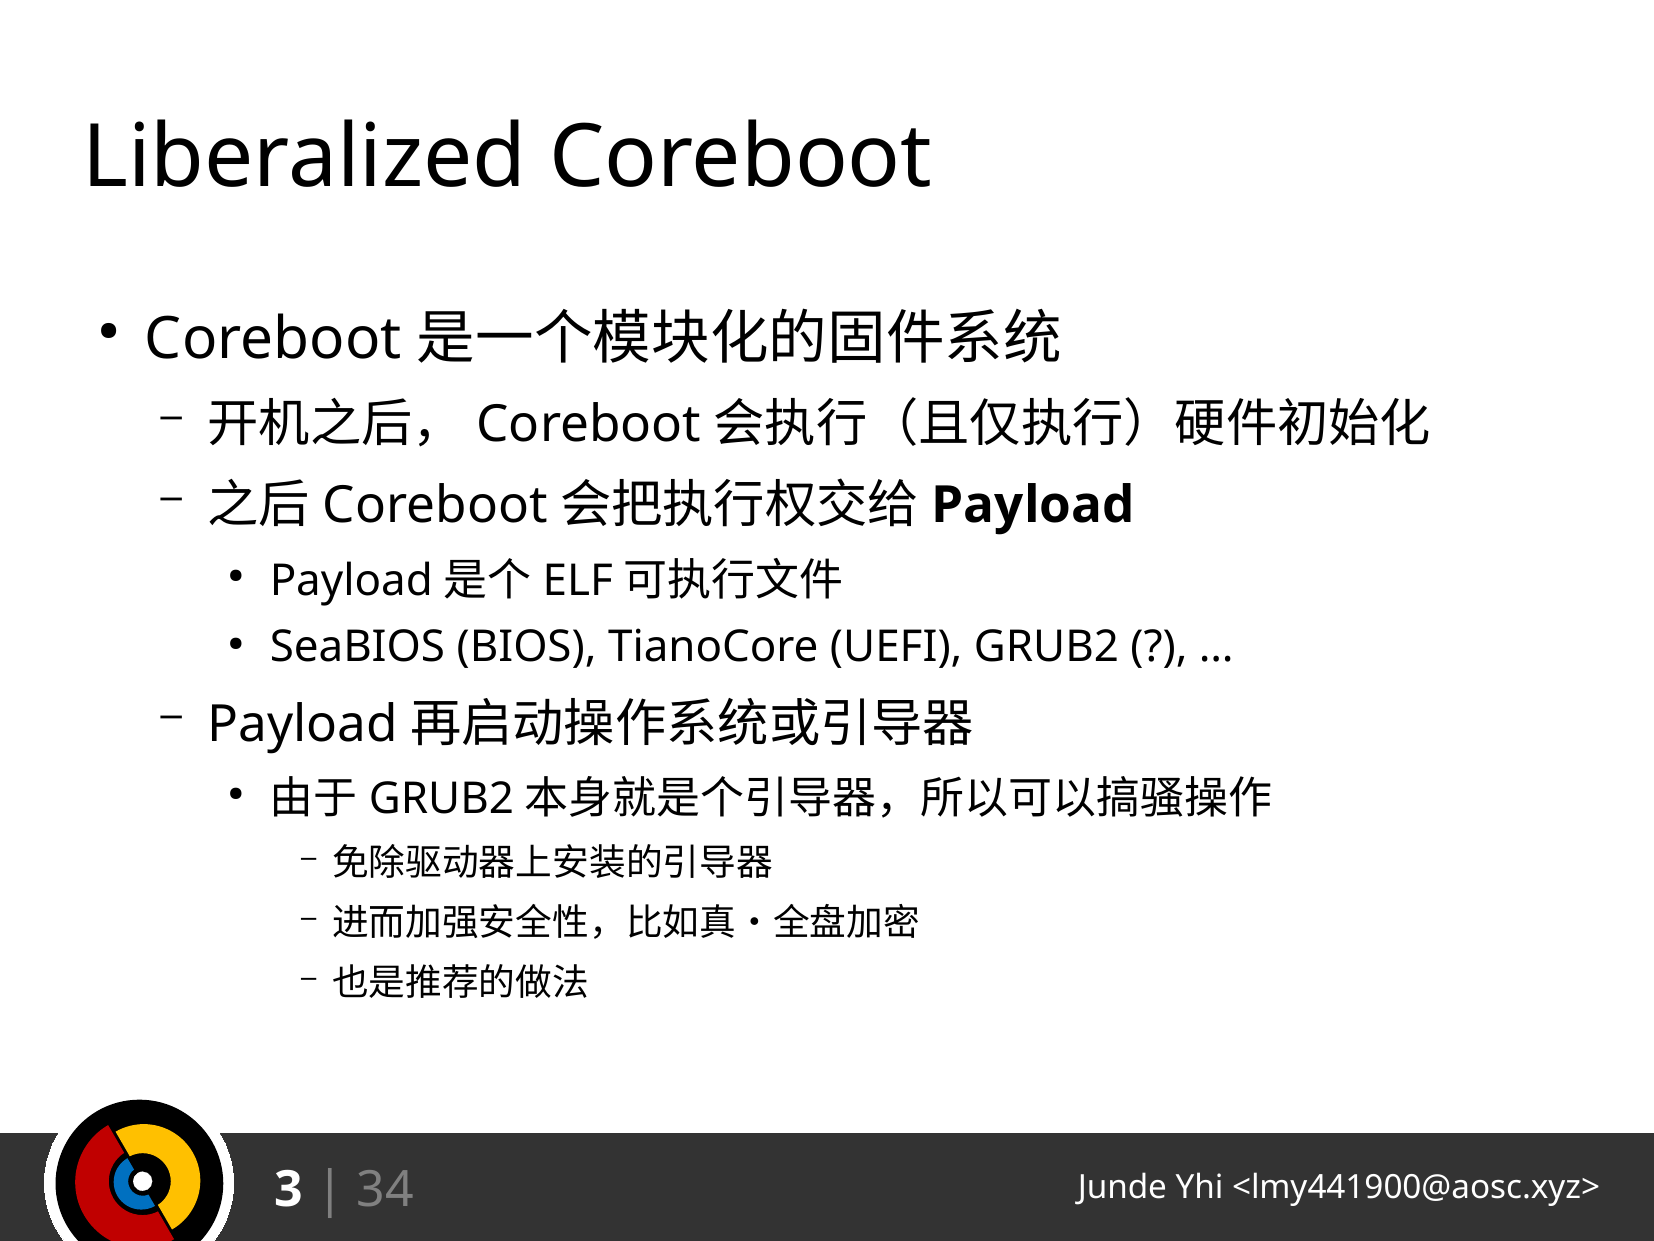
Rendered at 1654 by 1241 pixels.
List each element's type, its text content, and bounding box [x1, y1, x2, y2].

title Liberalized Coreboot [82, 49, 1571, 257]
list Coreboot是一个模块化的固件系统 开机之后，Coreboot会执行（且仅执行）硬件初始化 之后Coreboot会把执行权交给Payload Payload是个ELF可执行文件 SeaBIOS (BIOS), TianoCore (UEFI), GRUB2 (?), … Payload再启动操作系统或引导器 由于GRUB2本身就是个引导器，所以可以搞骚操作 免除驱动器上安装的引导器 进而加强安全性，比如真・全盘加密 也是推荐的做法 [82, 290, 1571, 1010]
